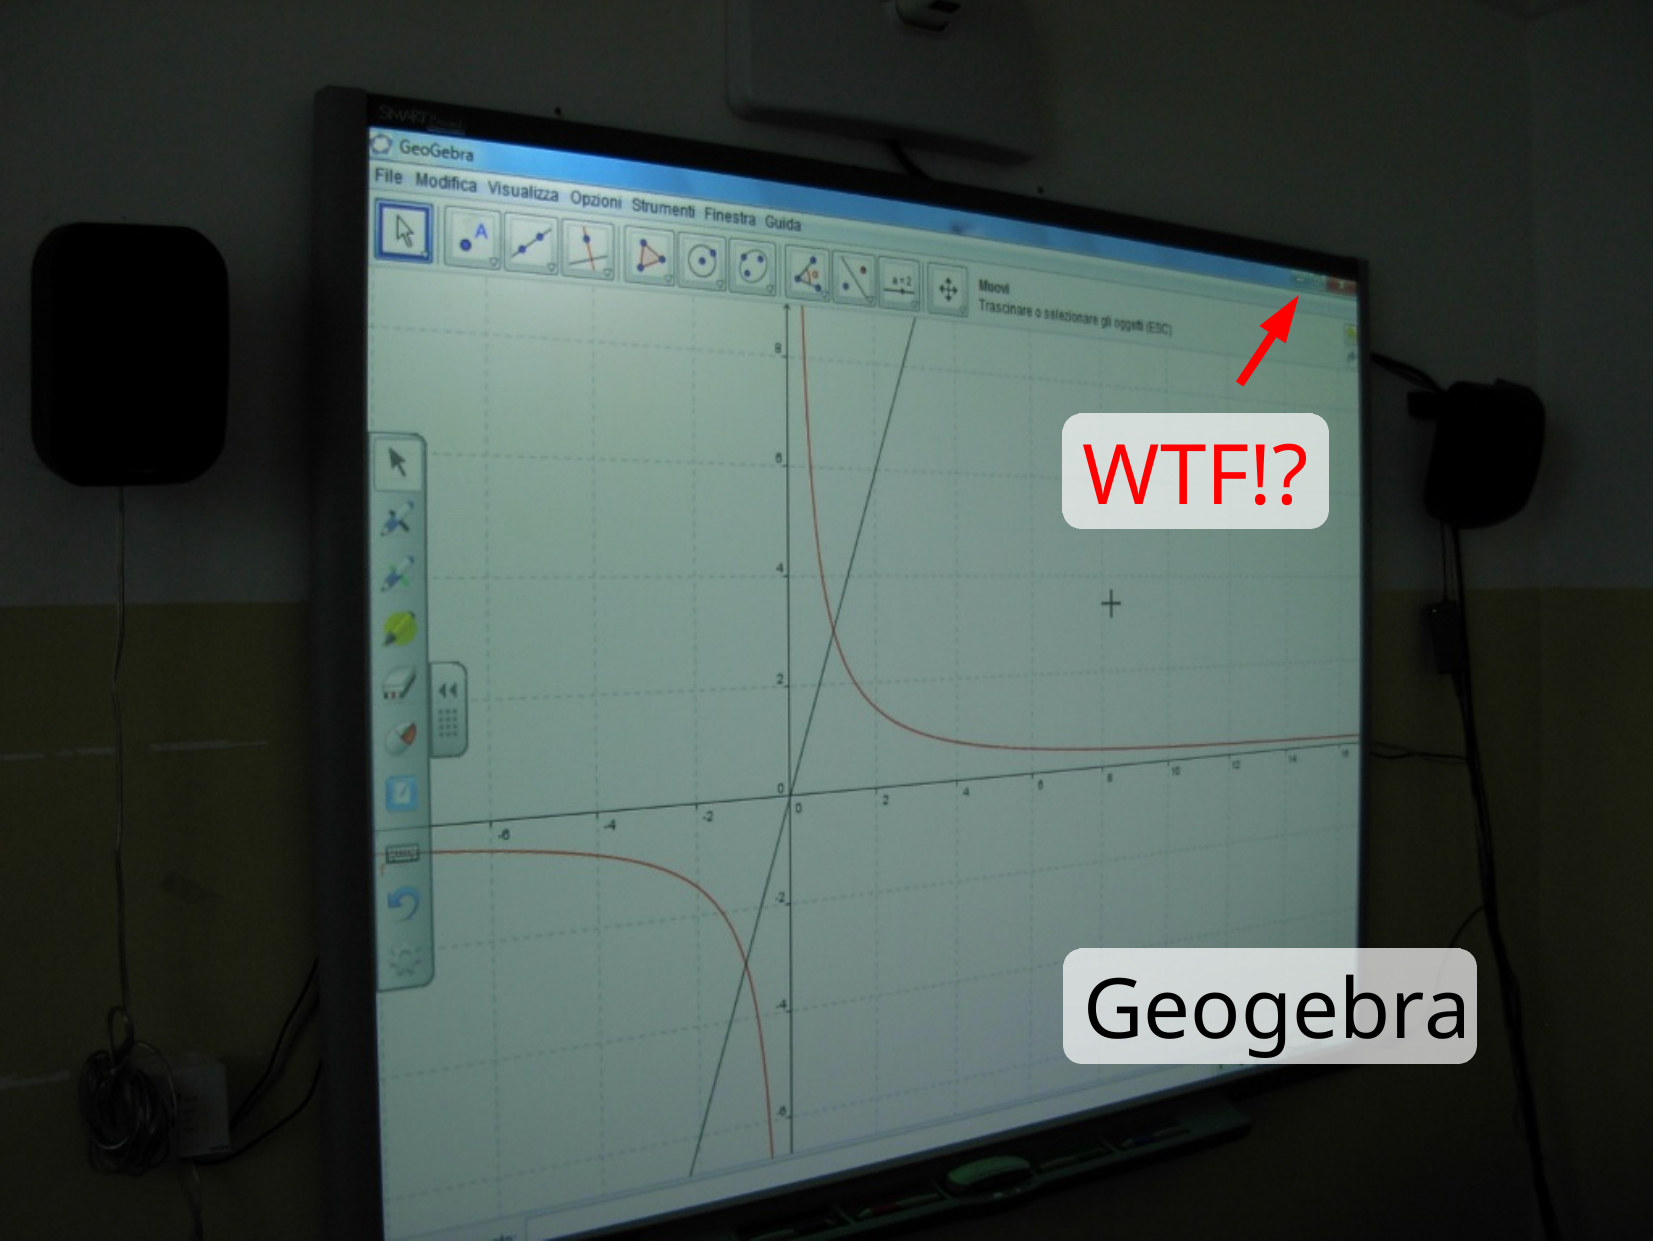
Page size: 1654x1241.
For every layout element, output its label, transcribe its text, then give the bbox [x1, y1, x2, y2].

text_box WTF!? [1062, 413, 1329, 529]
text_box Geogebra [1063, 948, 1477, 1064]
picture [0, 0, 1653, 1241]
